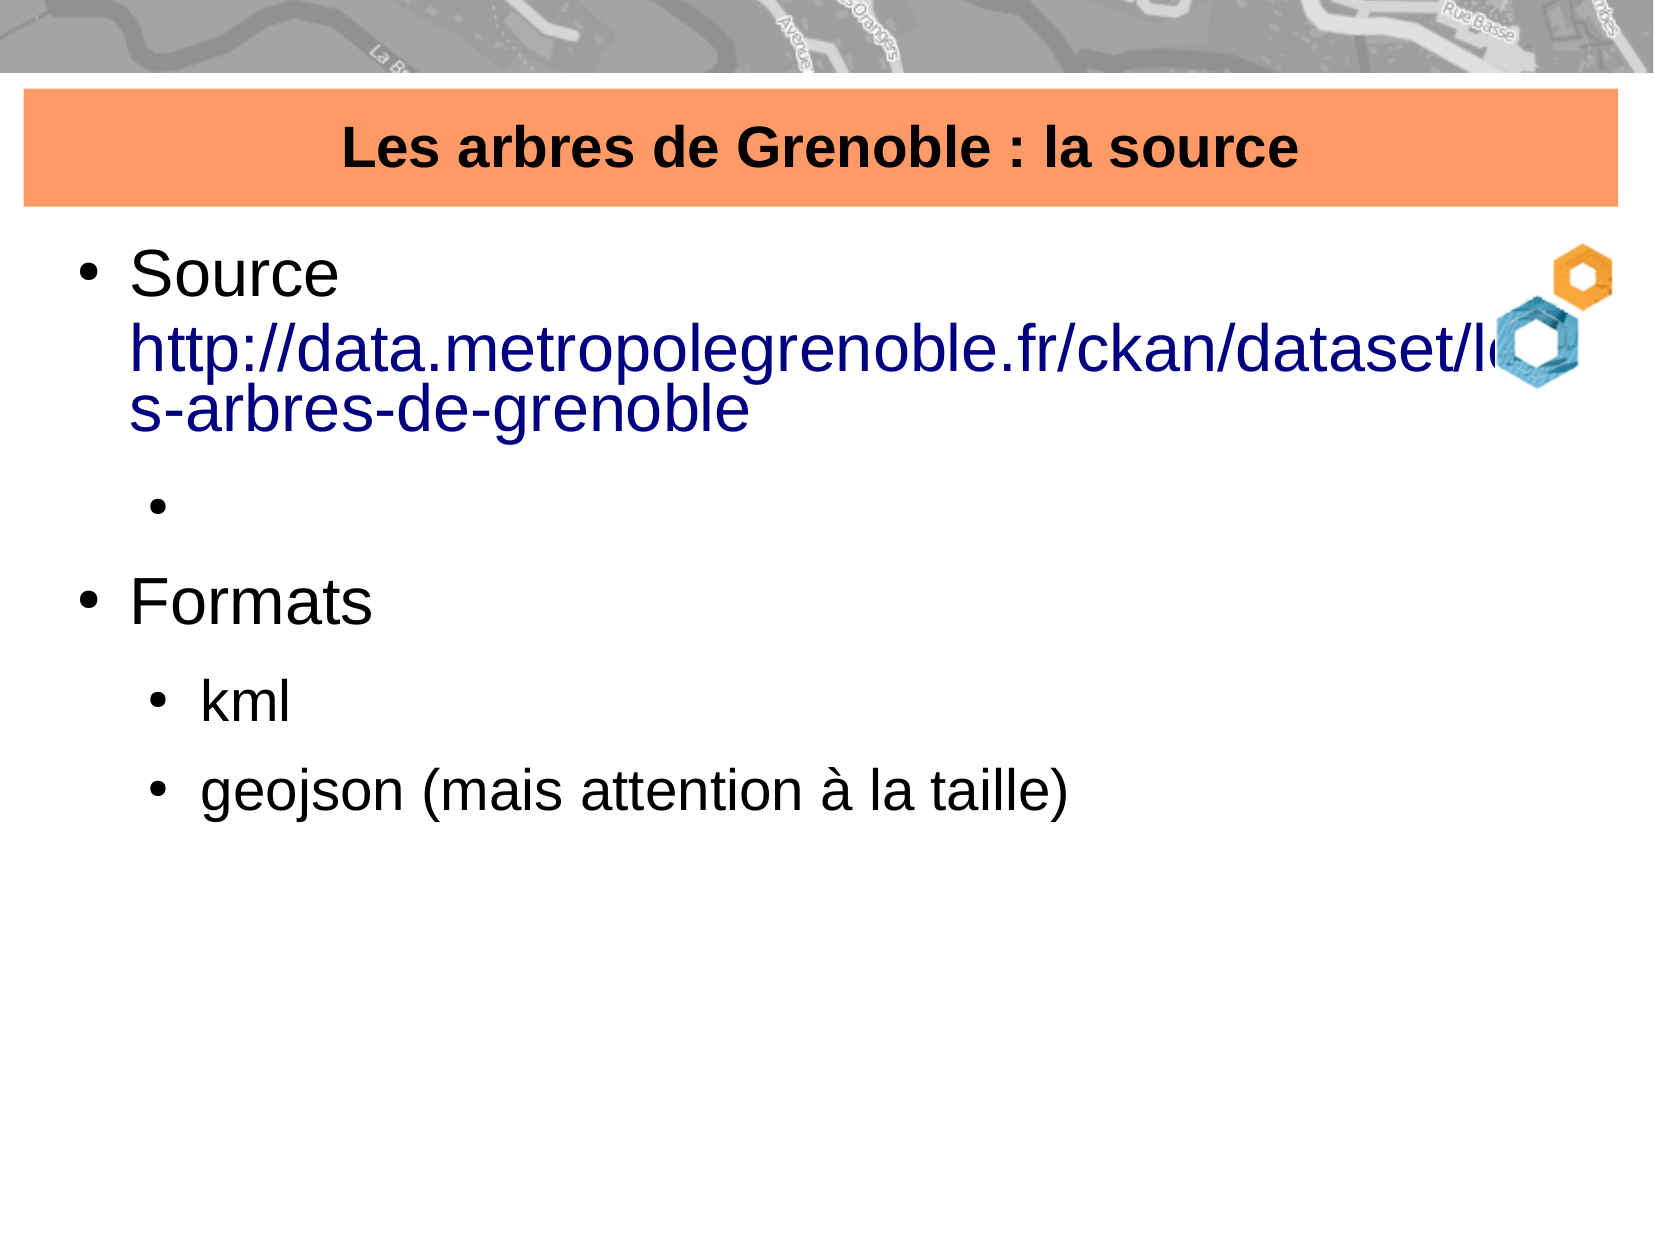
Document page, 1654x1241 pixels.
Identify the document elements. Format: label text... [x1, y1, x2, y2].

table_header [1240, 12, 1653, 77]
text_box Les arbres de Grenoble : la source [23, 88, 1619, 207]
table_header [0, 12, 413, 77]
table_header [413, 12, 826, 77]
picture [0, 0, 1654, 73]
list Source http://data.metropolegrenoble.fr/ckan/dataset/les-arbres-de-grenoble Formats kml geojson (mais attention à la taille) [59, 236, 1548, 1157]
table_header [826, 12, 1240, 77]
picture [1495, 236, 1625, 393]
